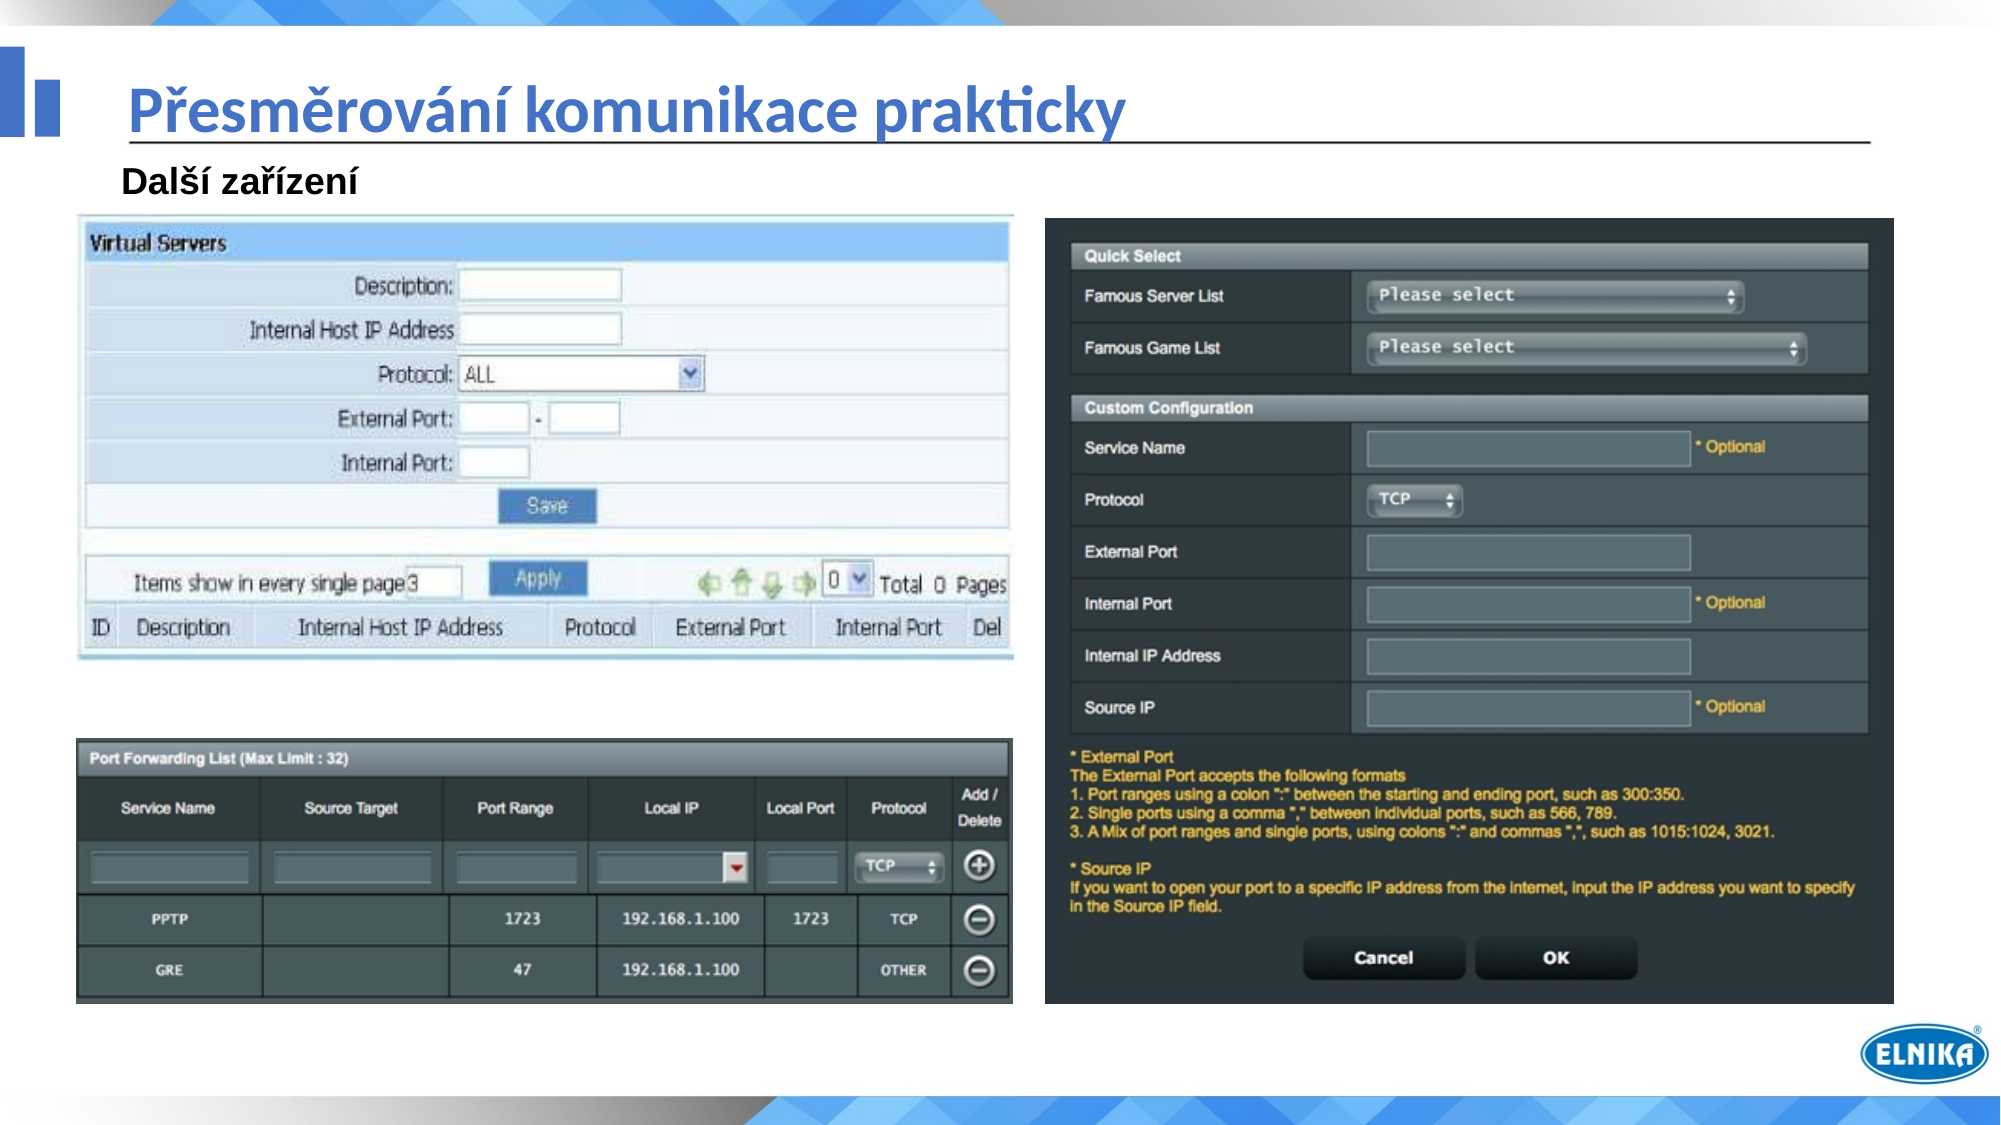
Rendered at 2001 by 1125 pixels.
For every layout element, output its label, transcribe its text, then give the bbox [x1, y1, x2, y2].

picture [0, 0, 2001, 1125]
text_box Přesměrování komunikace prakticky [78, 58, 1211, 154]
text_box Další zařízení [106, 154, 550, 211]
